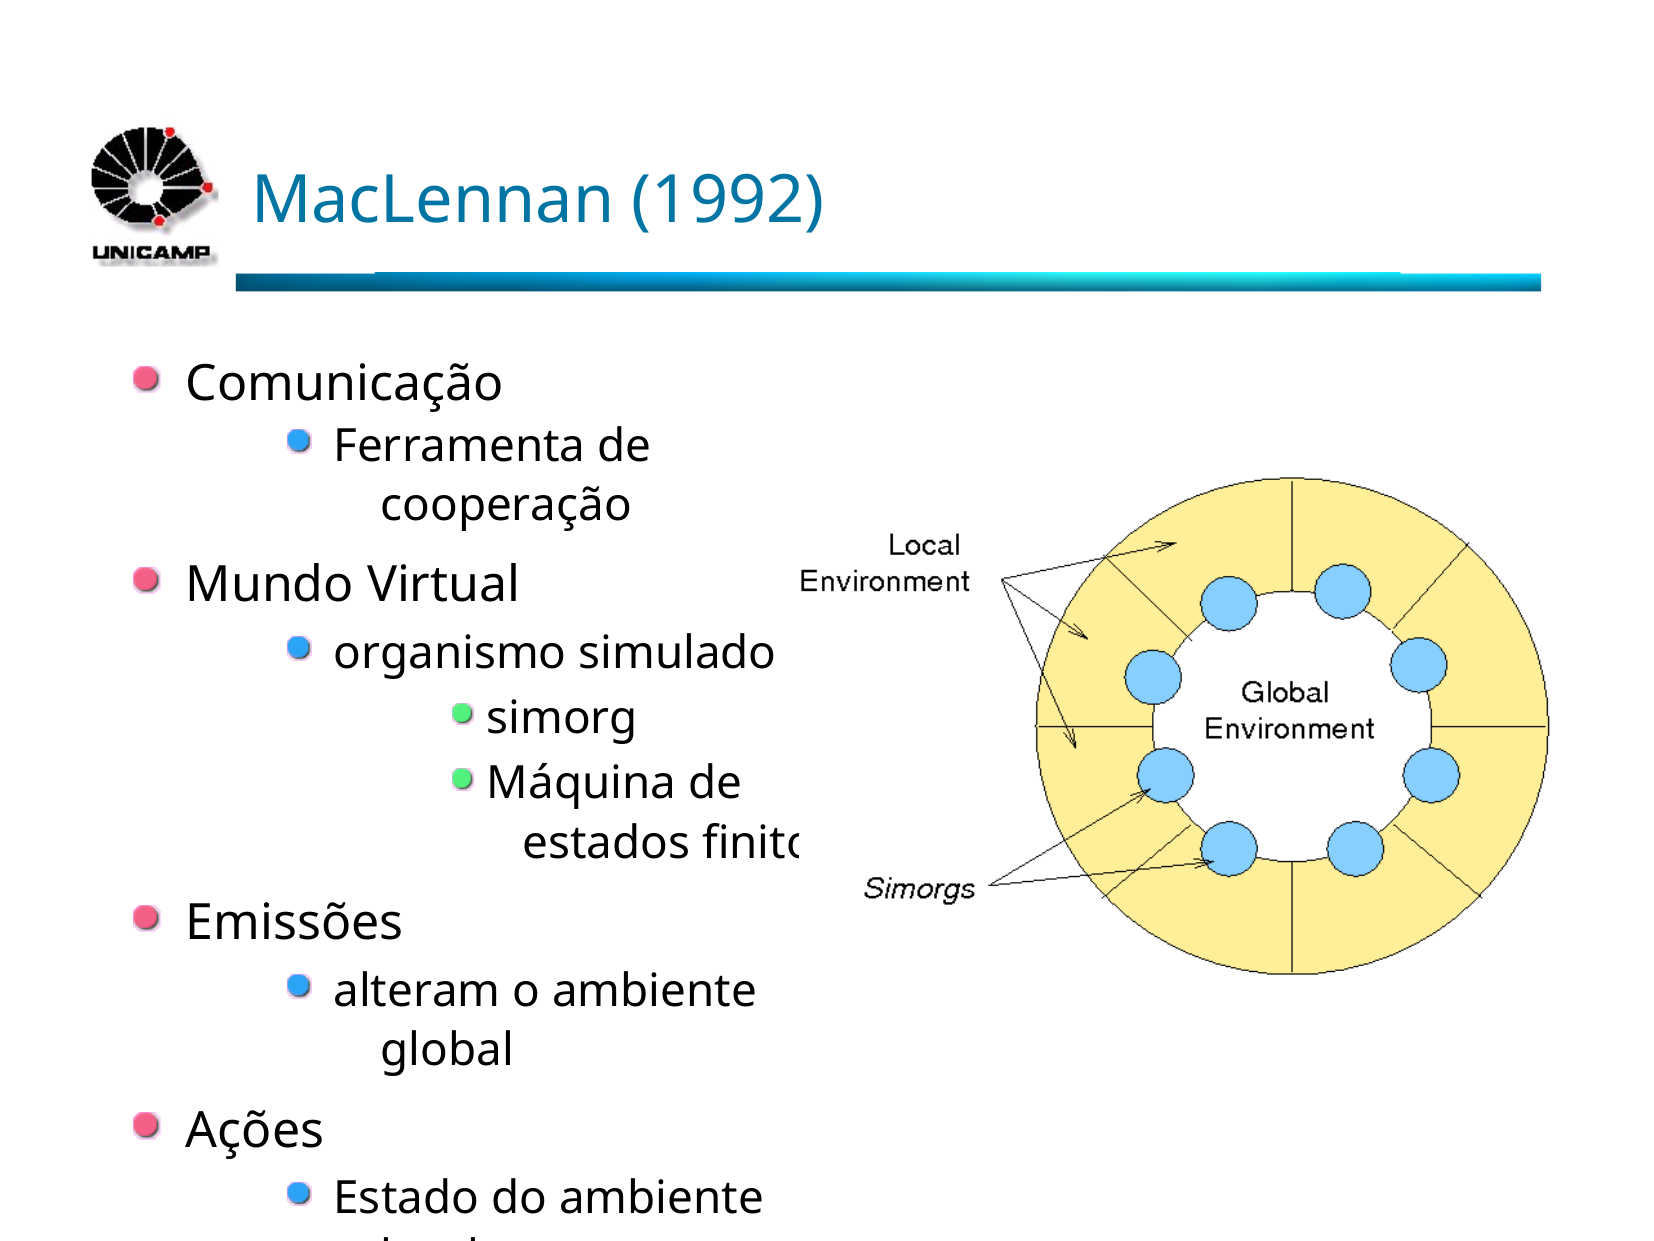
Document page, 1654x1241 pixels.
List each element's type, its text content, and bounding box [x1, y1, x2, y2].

picture [286, 1181, 313, 1207]
list Comunicação Ferramenta de cooperação Mundo Virtual organismo simulado simorg Máquina de estados finitos Emissões alteram o ambiente global Ações Estado do ambiente local iguais à situação do último simorg emissor [82, 340, 857, 1150]
title MacLennan (1992) [236, 41, 1580, 248]
picture [125, 272, 1654, 295]
picture [799, 475, 1552, 976]
